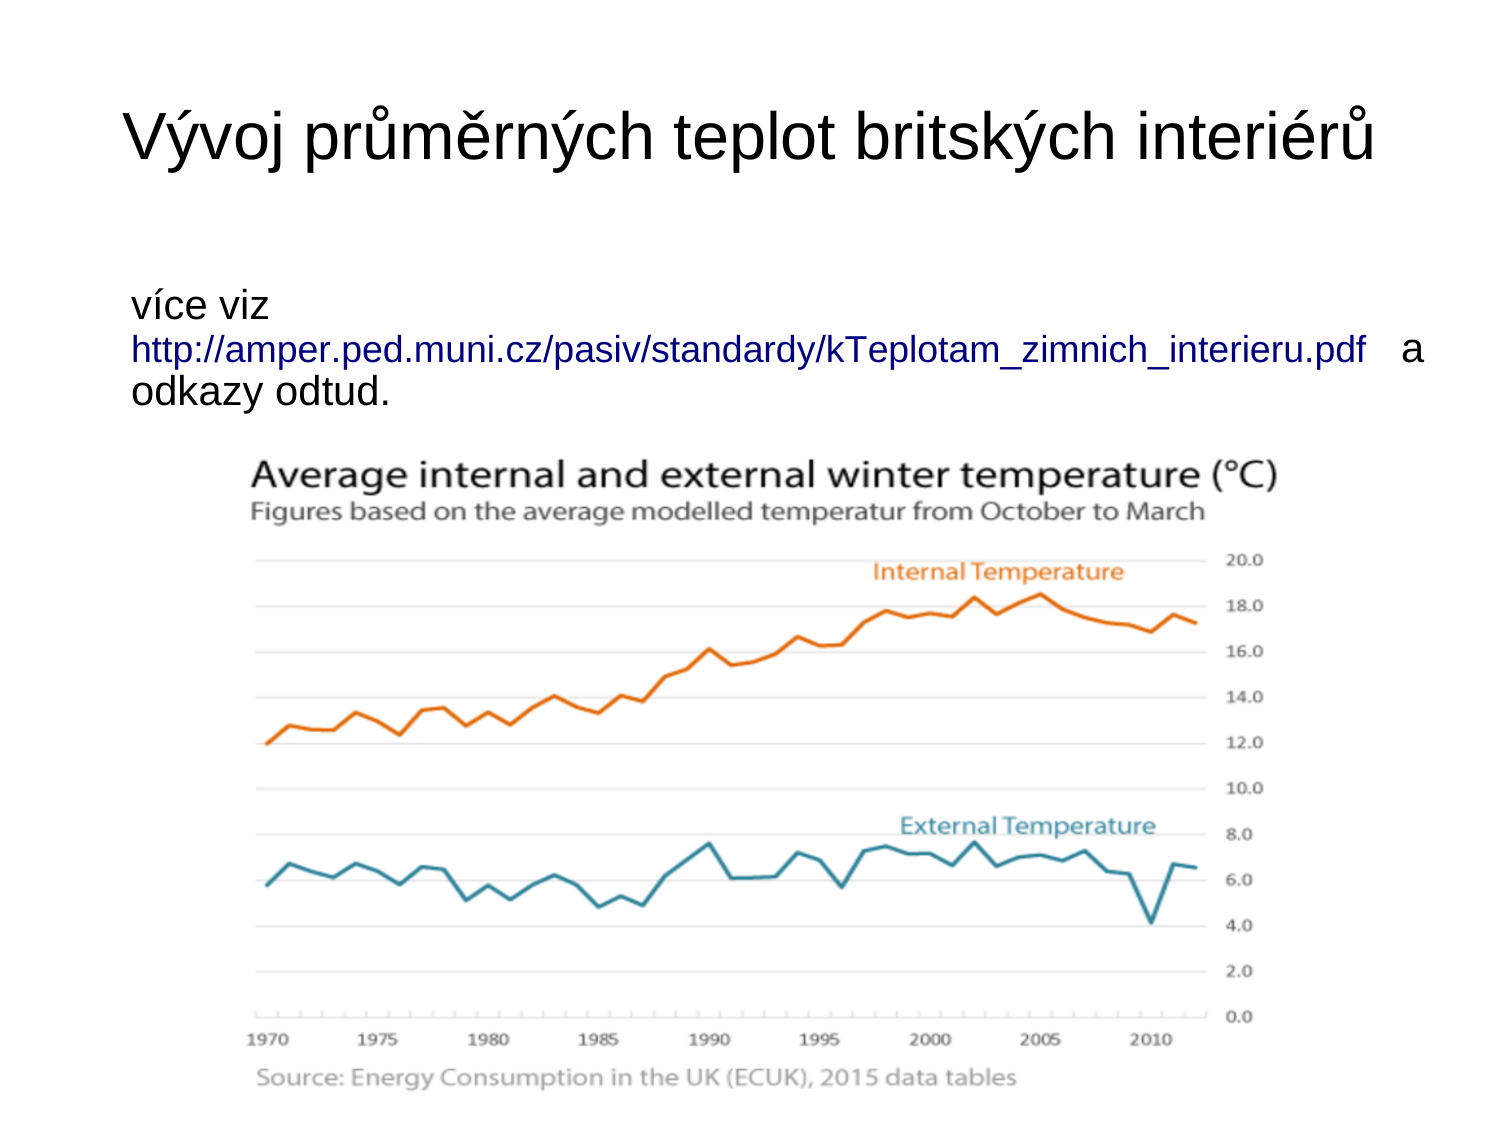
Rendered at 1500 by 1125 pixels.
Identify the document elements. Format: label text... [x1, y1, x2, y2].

picture [233, 439, 1286, 1125]
title Vývoj průměrných teplot britských interiérů [75, 44, 1425, 233]
list více viz http://amper.ped.muni.cz/pasiv/standardy/kTeplotam_zimnich_interieru.pdf a odkazy odtud. [75, 284, 1425, 1125]
